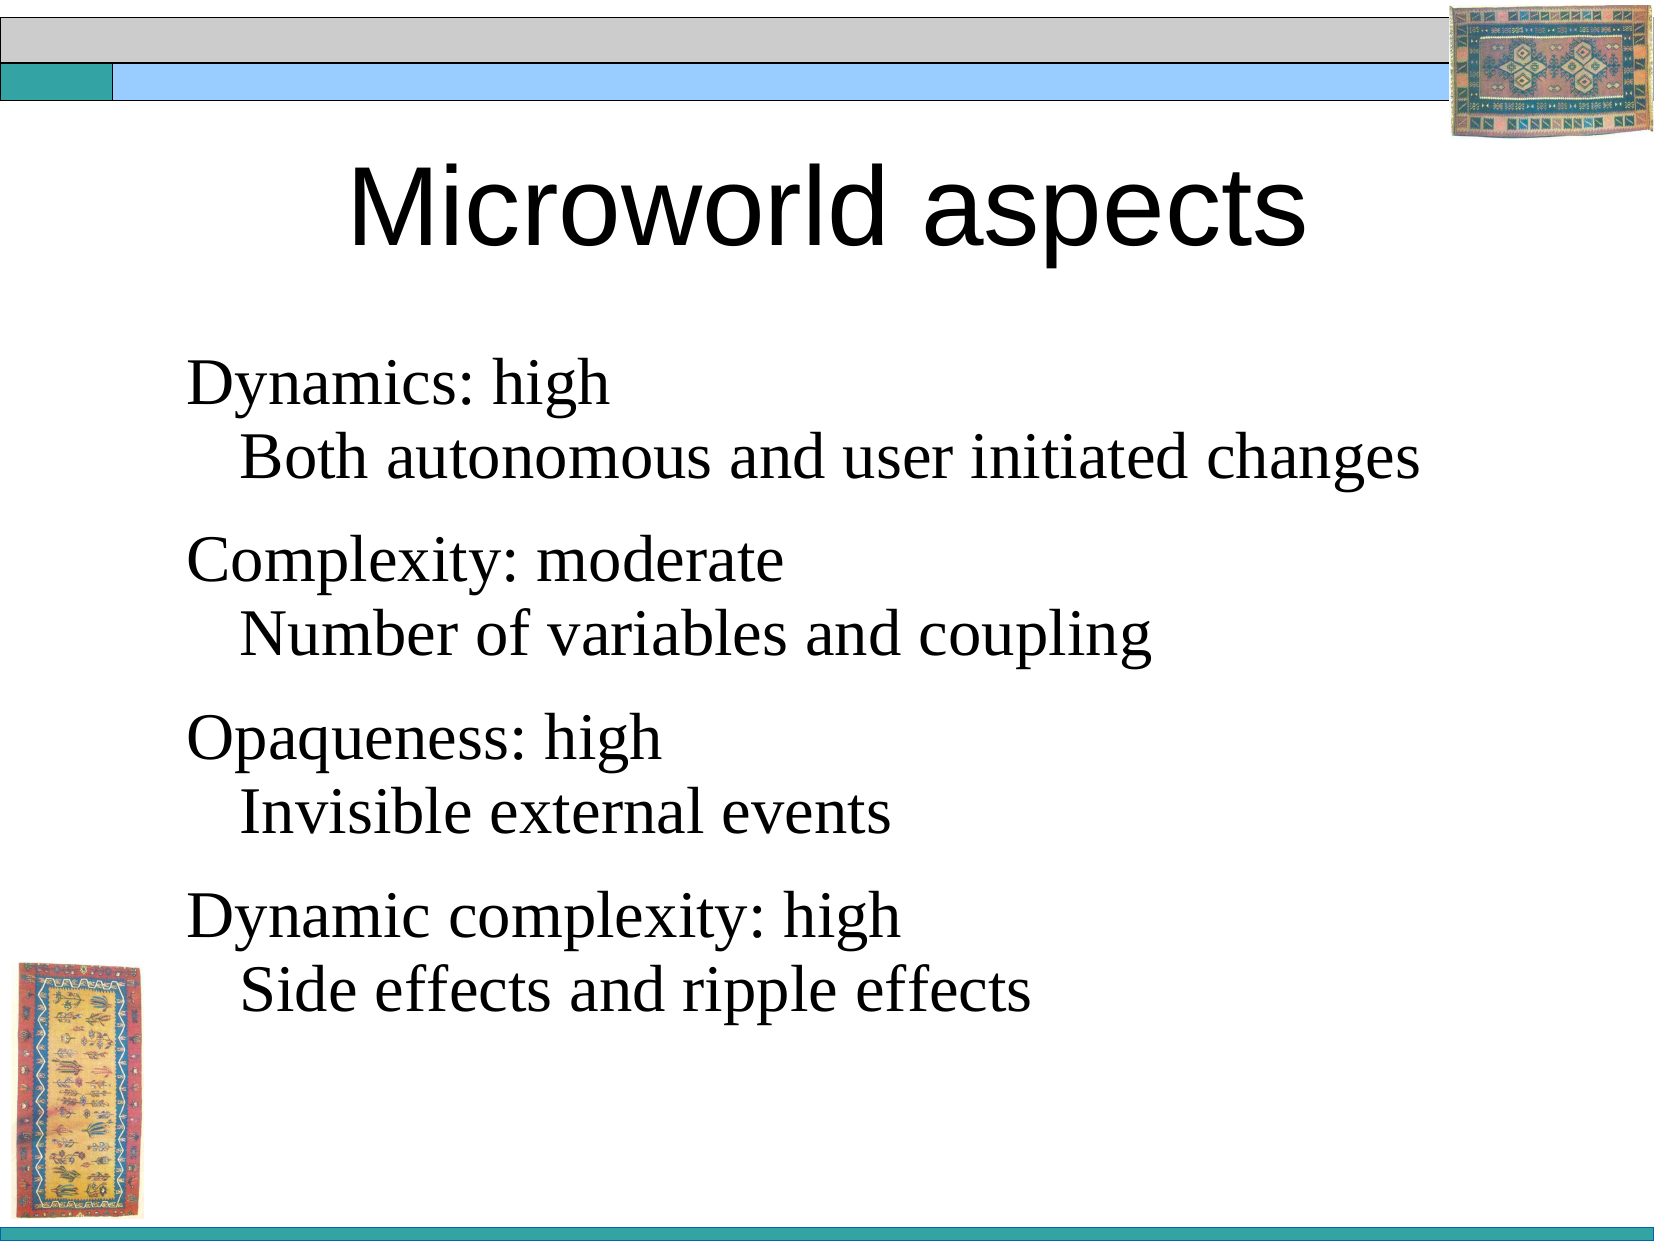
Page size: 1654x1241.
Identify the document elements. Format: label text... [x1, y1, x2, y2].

list Dynamics: high Both autonomous and user initiated changes Complexity: moderate Number of variables and coupling Opaqueness: high Invisible external events Dynamic complexity: high Side effects and ripple effects [168, 344, 1581, 1112]
picture [1449, 5, 1654, 139]
picture [12, 962, 144, 1219]
title Microworld aspects [121, 110, 1534, 303]
